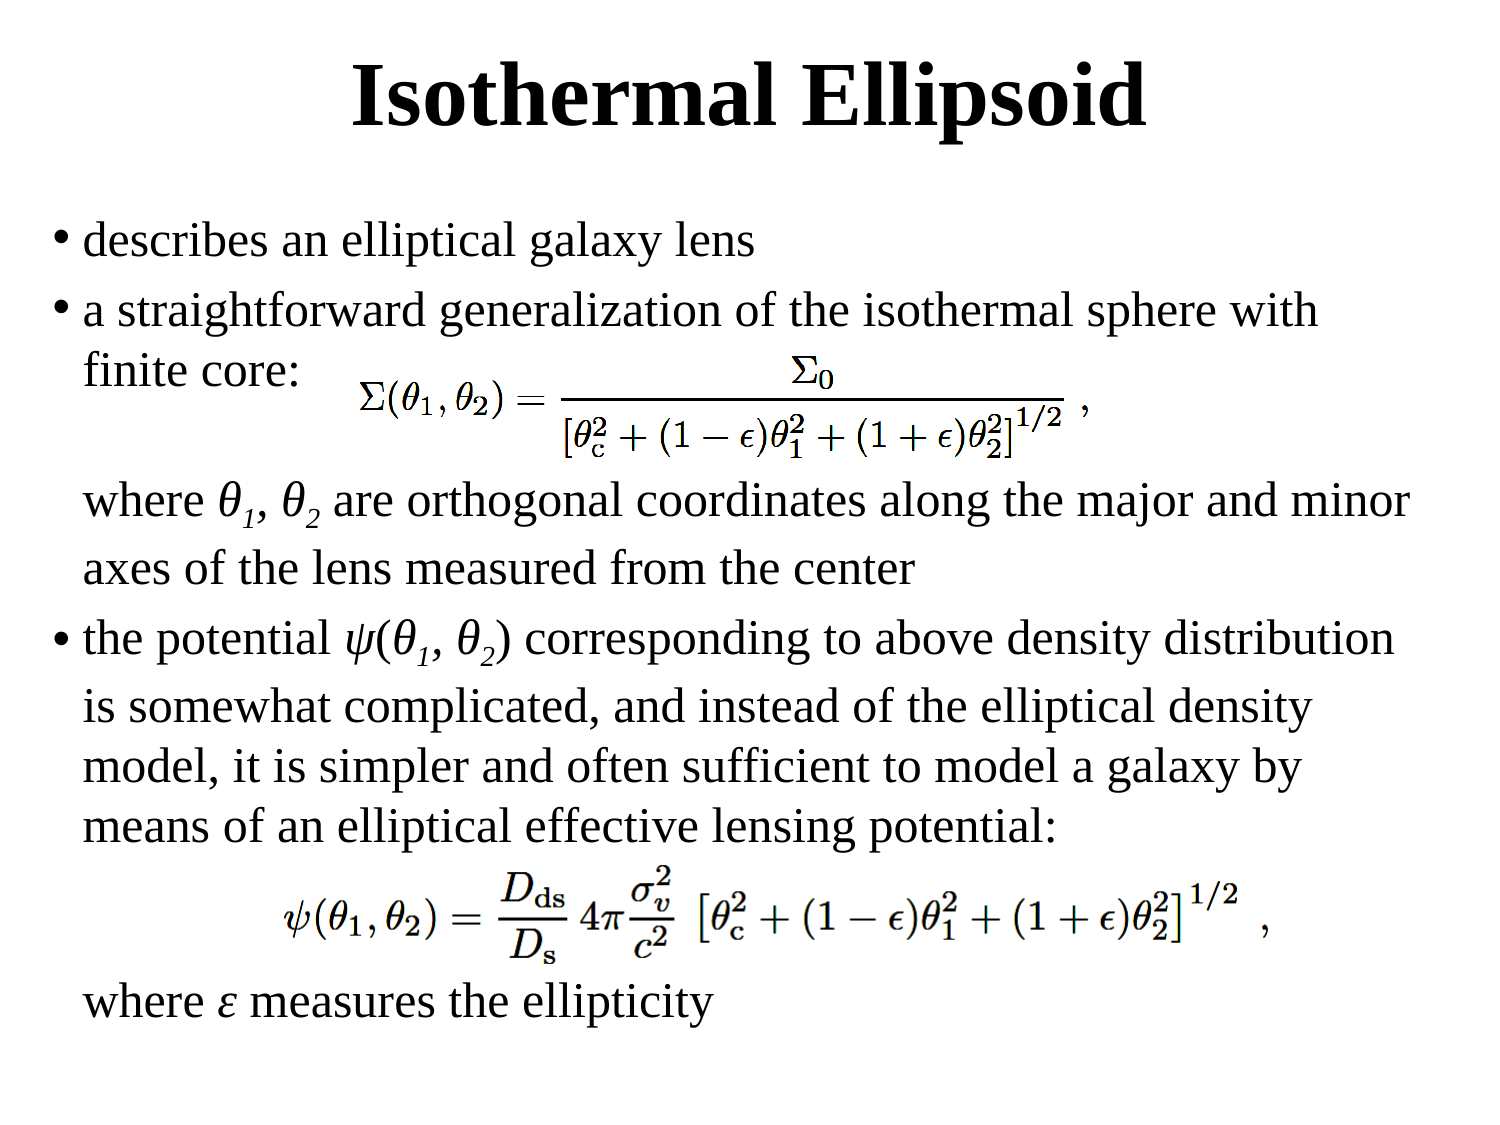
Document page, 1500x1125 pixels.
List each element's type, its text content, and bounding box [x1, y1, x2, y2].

title Isothermal Ellipsoid [75, 15, 1425, 163]
list describes an elliptical galaxy lens a straightforward generalization of the isothermal sphere with finite core: where θ1, θ2 are orthogonal coordinates along the major and minor axes of the lens measured from the center the potential ψ(θ1, θ2) corresponding to above density distribution is somewhat complicated, and instead of the elliptical density model, it is simpler and often sufficient to model a galaxy by means of an elliptical effective lensing potential: where ε measures the ellipticity [37, 198, 1441, 1059]
picture [279, 858, 1275, 973]
picture [352, 348, 1091, 477]
